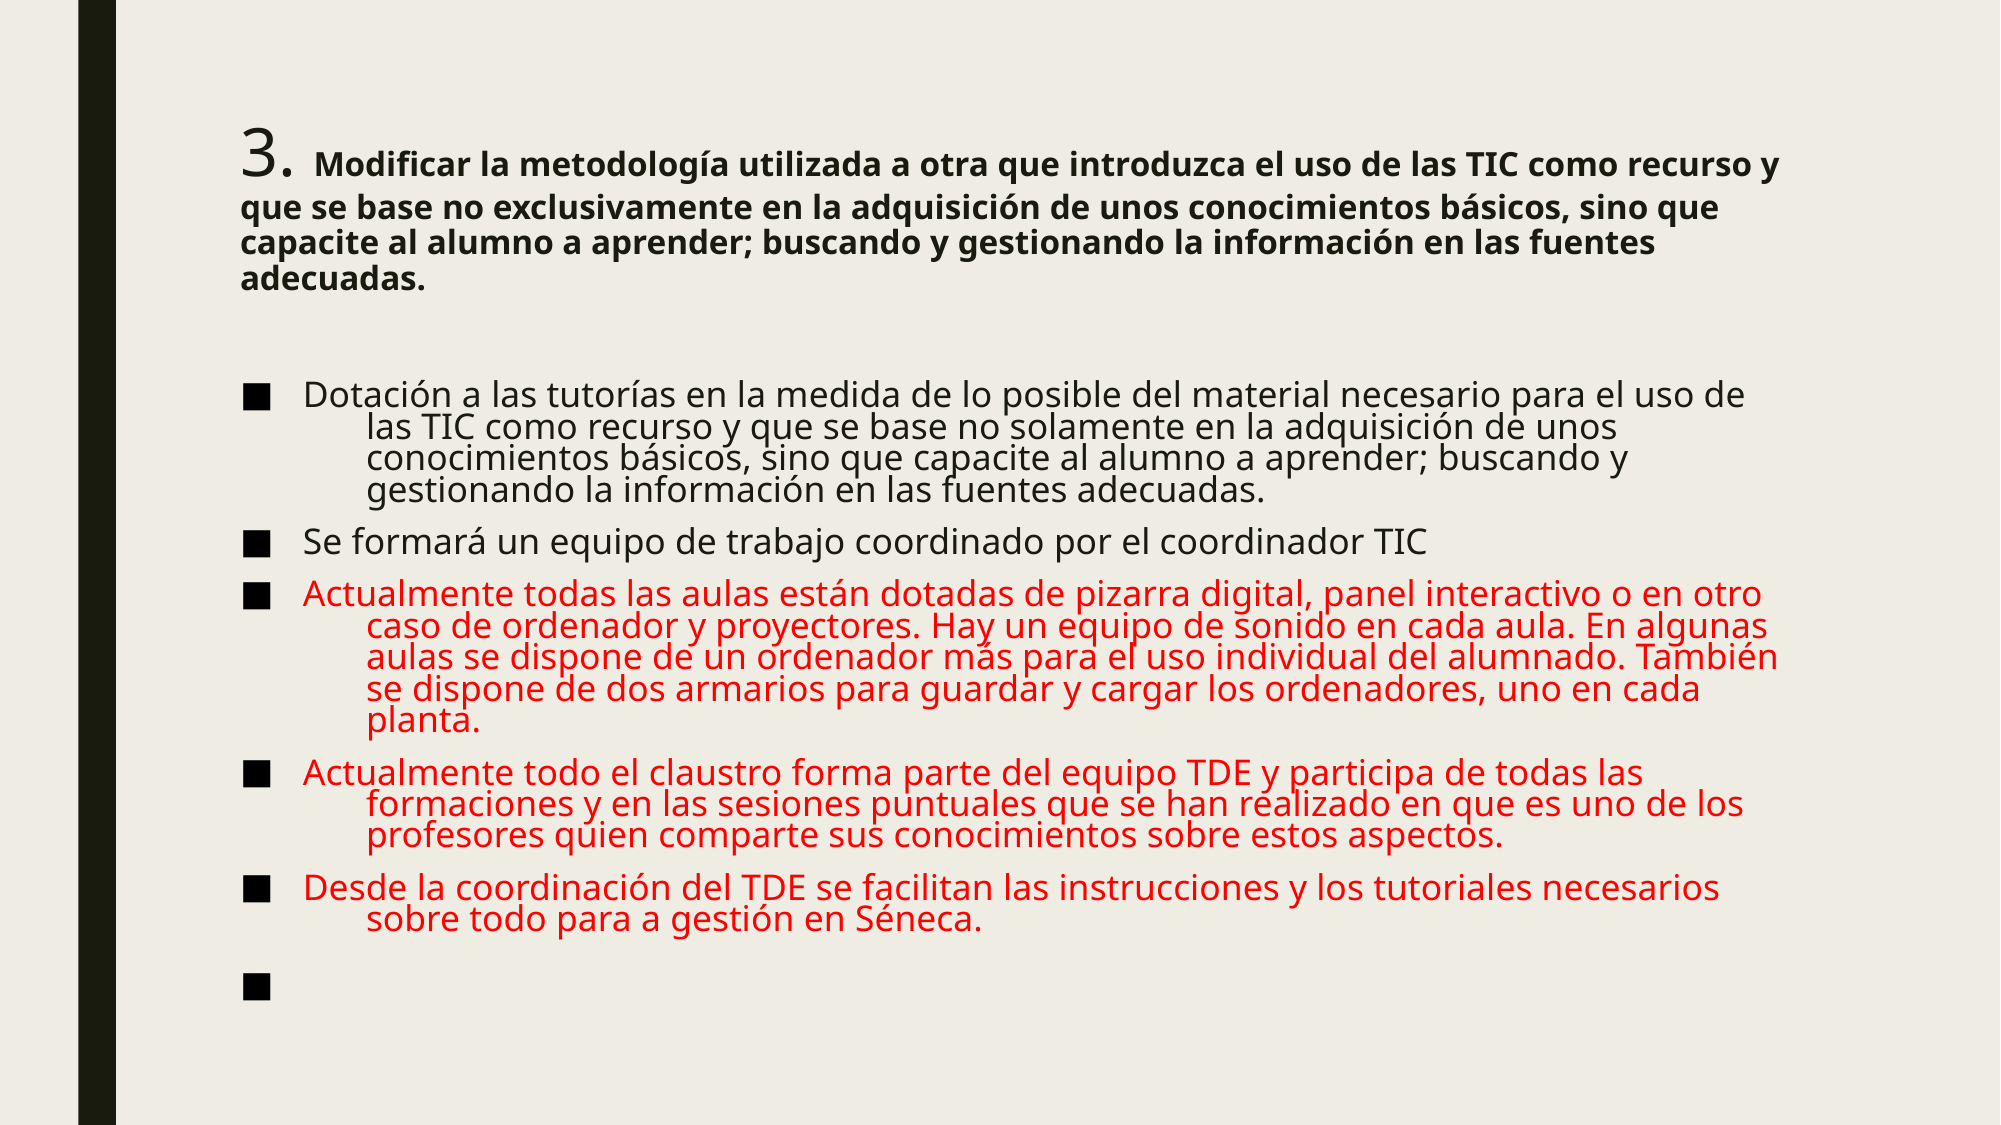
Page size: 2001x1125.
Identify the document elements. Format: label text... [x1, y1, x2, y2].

list Dotación a las tutorías en la medida de lo posible del material necesario para el uso de las TIC como recurso y que se base no solamente en la adquisición de unos conocimientos básicos, sino que capacite al alumno a aprender; buscando y gestionando la información en las fuentes adecuadas. Se formará un equipo de trabajo coordinado por el coordinador TIC Actualmente todas las aulas están dotadas de pizarra digital, panel interactivo o en otro caso de ordenador y proyectores. Hay un equipo de sonido en cada aula. En algunas aulas se dispone de un ordenador más para el uso individual del alumnado. También se dispone de dos armarios para guardar y cargar los ordenadores, uno en cada planta. Actualmente todo el claustro forma parte del equipo TDE y participa de todas las formaciones y en las sesiones puntuales que se han realizado en que es uno de los profesores quien comparte sus conocimientos sobre estos aspectos. Desde la coordinación del TDE se facilitan las instrucciones y los tutoriales necesarios sobre todo para a gestión en Séneca. [225, 375, 1801, 963]
title 3. Modificar la metodología utilizada a otra que introduzca el uso de las TIC como recurso y que se base no exclusivamente en la adquisición de unos conocimientos básicos, sino que capacite al alumno a aprender; buscando y gestionando la información en las fuentes adecuadas. [225, 112, 1801, 357]
